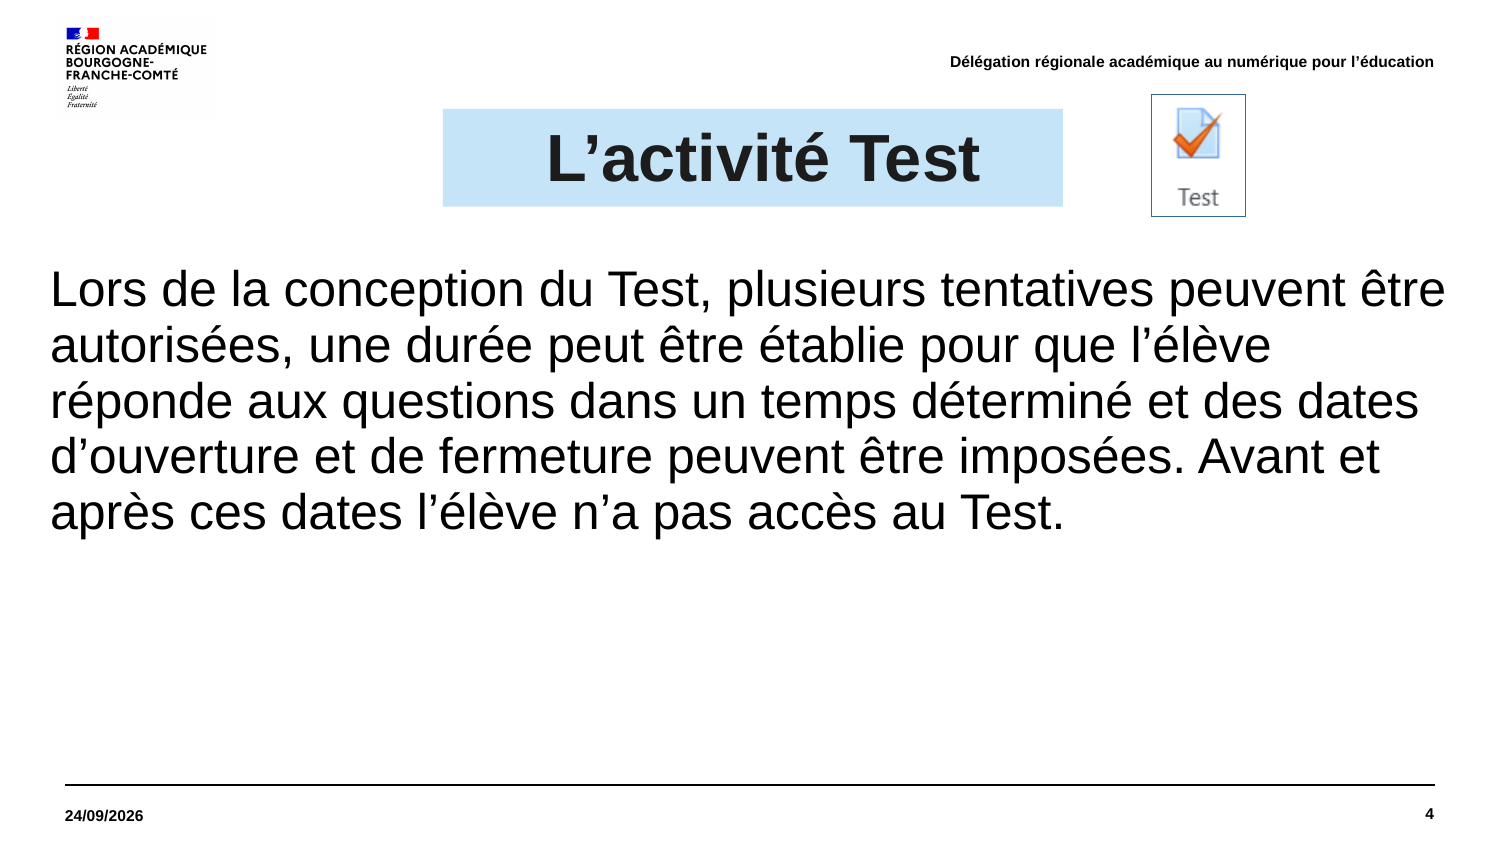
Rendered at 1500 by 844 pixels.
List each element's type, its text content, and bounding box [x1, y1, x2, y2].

text_box Lors de la conception du Test, plusieurs tentatives peuvent être autorisées, une durée peut être établie pour que l’élève réponde aux questions dans un temps déterminé et des dates d’ouverture et de fermeture peuvent être imposées. Avant et après ces dates l’élève n’a pas accès au Test. [35, 253, 1483, 771]
text_box Délégation régionale académique au numérique pour l’éducation [944, 32, 1435, 91]
text_box <numéro> [1213, 784, 1435, 843]
picture [1151, 94, 1246, 217]
picture [55, 16, 218, 119]
text_box 10/01/2023 [64, 787, 245, 843]
text_box L’activité Test [442, 108, 1063, 207]
